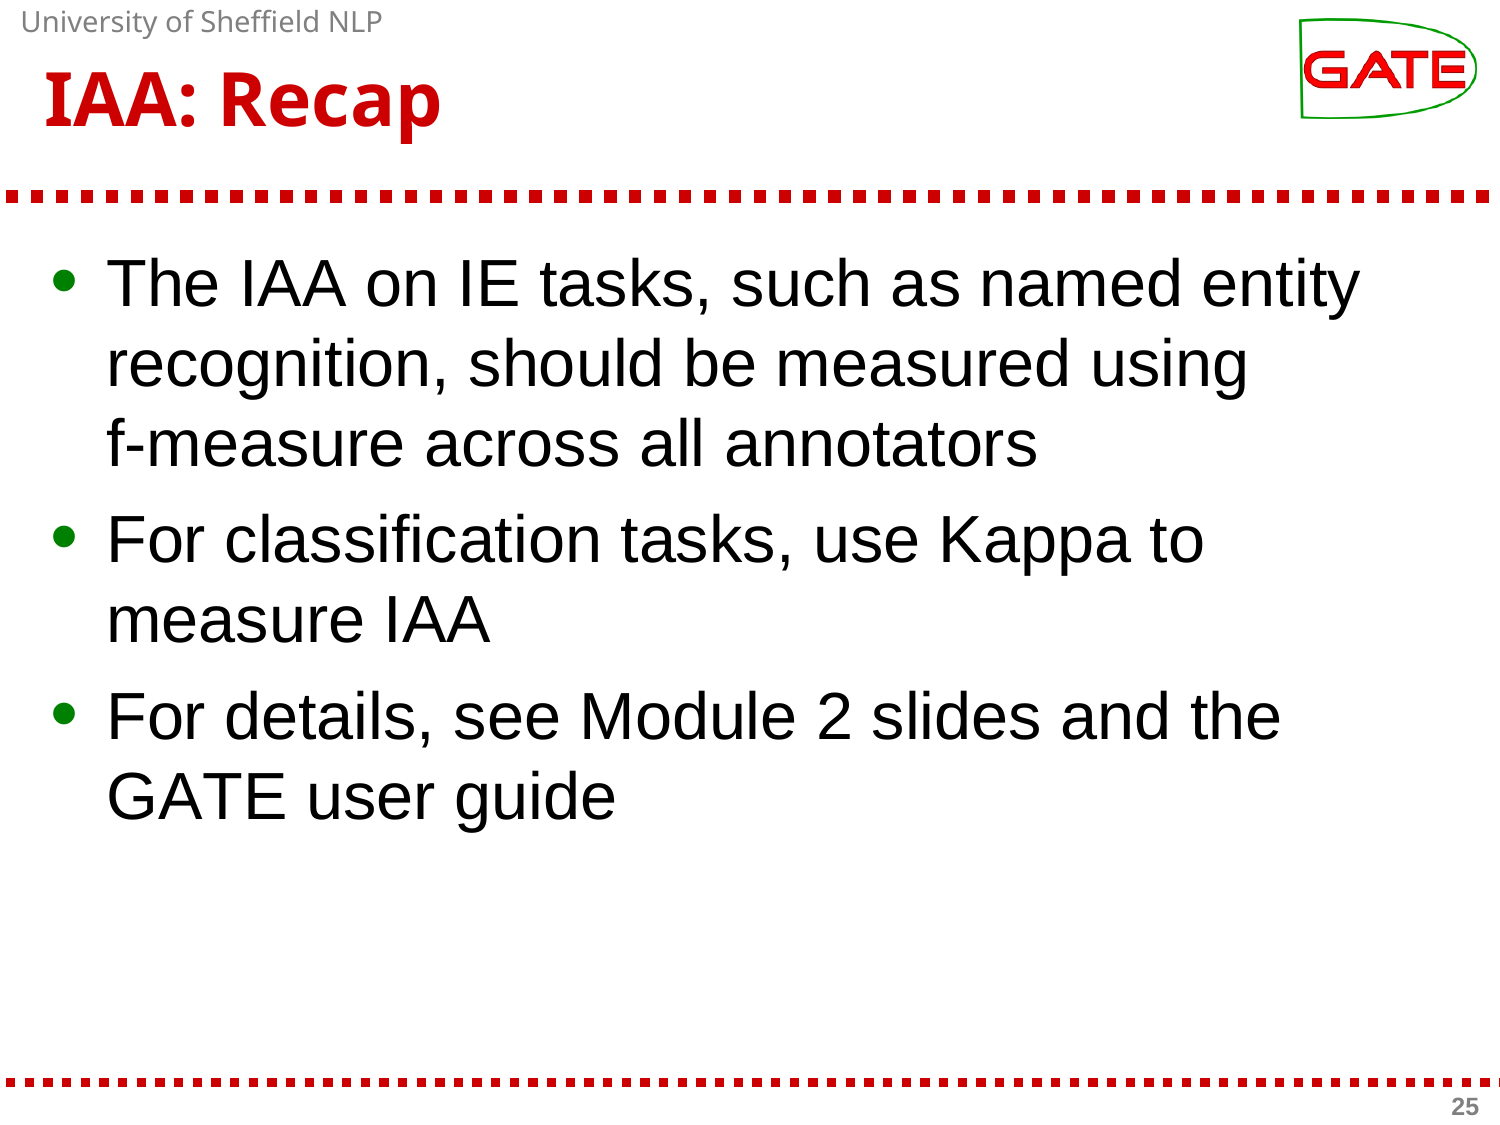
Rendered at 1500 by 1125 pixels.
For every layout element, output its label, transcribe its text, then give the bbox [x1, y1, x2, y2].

text_box <number> [1144, 1082, 1495, 1125]
picture [1299, 18, 1477, 119]
title IAA: Recap [29, 42, 1188, 149]
list The IAA on IE tasks, such as named entity recognition, should be measured using f-measure across all annotators For classification tasks, use Kappa to measure IAA For details, see Module 2 slides and the GATE user guide [35, 231, 1465, 1059]
